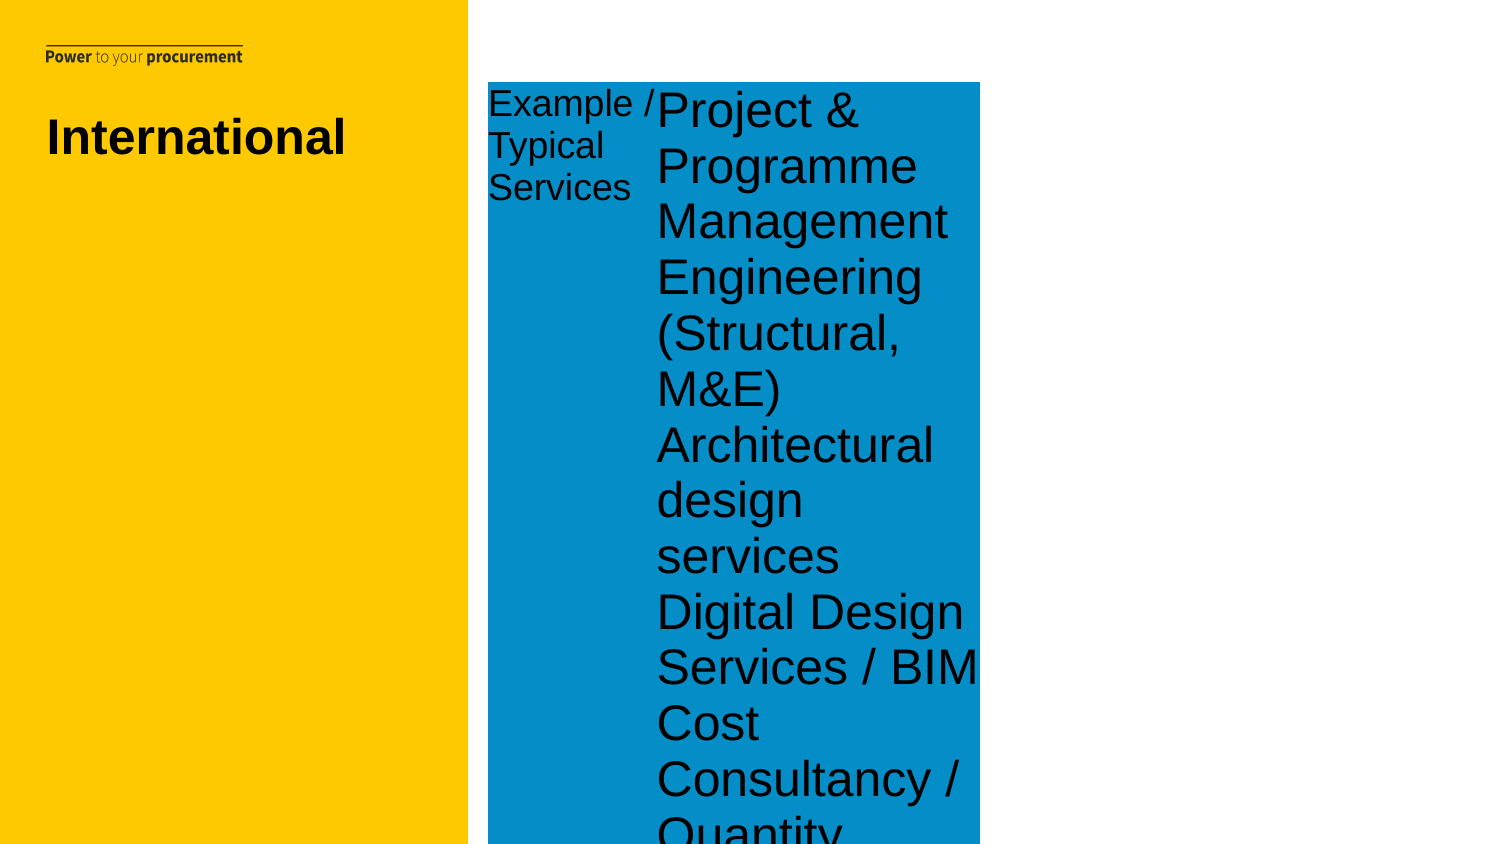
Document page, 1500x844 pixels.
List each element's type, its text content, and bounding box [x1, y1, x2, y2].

title International [46, 104, 423, 209]
table_header Example / Typical Services [488, 82, 657, 844]
table_header Project & Programme Management Engineering (Structural, M&E) Architectural design services Digital Design Services / BIM Cost Consultancy / Quantity surveying Environmental & Sustainability Health & Safety [657, 82, 980, 844]
